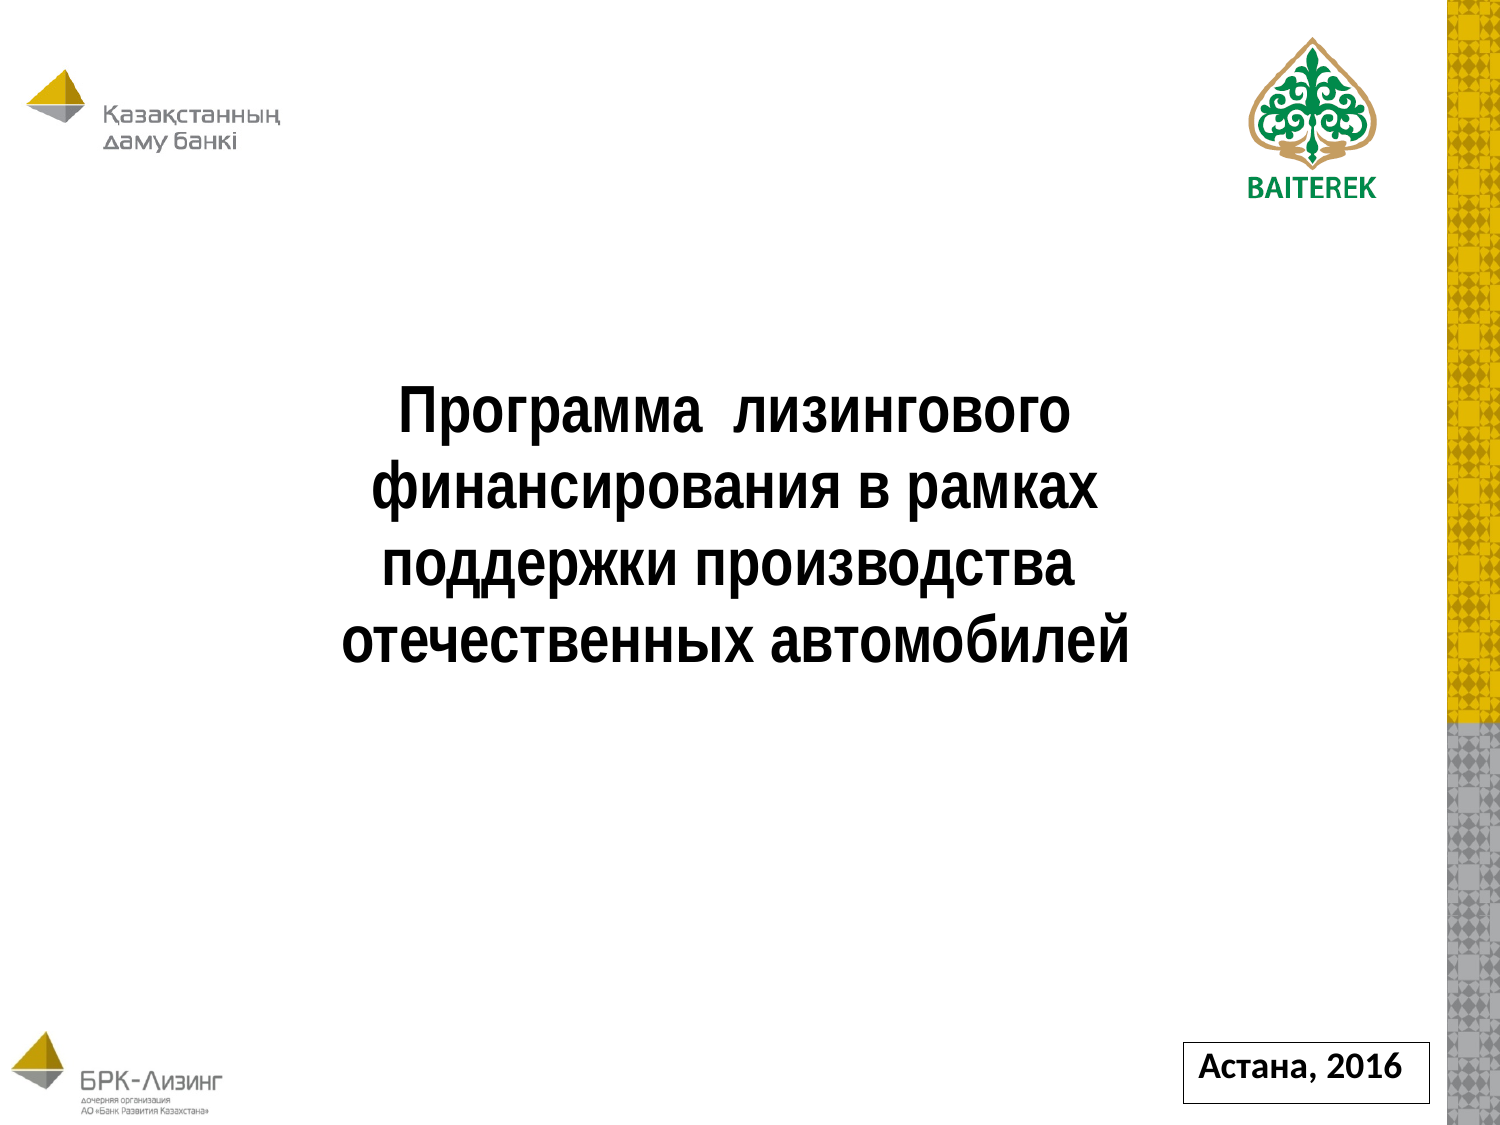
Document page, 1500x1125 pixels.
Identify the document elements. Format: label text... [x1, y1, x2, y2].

picture [11, 1031, 235, 1116]
picture [1234, 31, 1388, 210]
text_box Программа лизингового финансирования в рамках поддержки производства отечественных автомобилей [257, 362, 1215, 727]
picture [1447, 0, 1500, 1125]
picture [0, 46, 305, 176]
text_box Астана, 2016 [1183, 1042, 1430, 1104]
